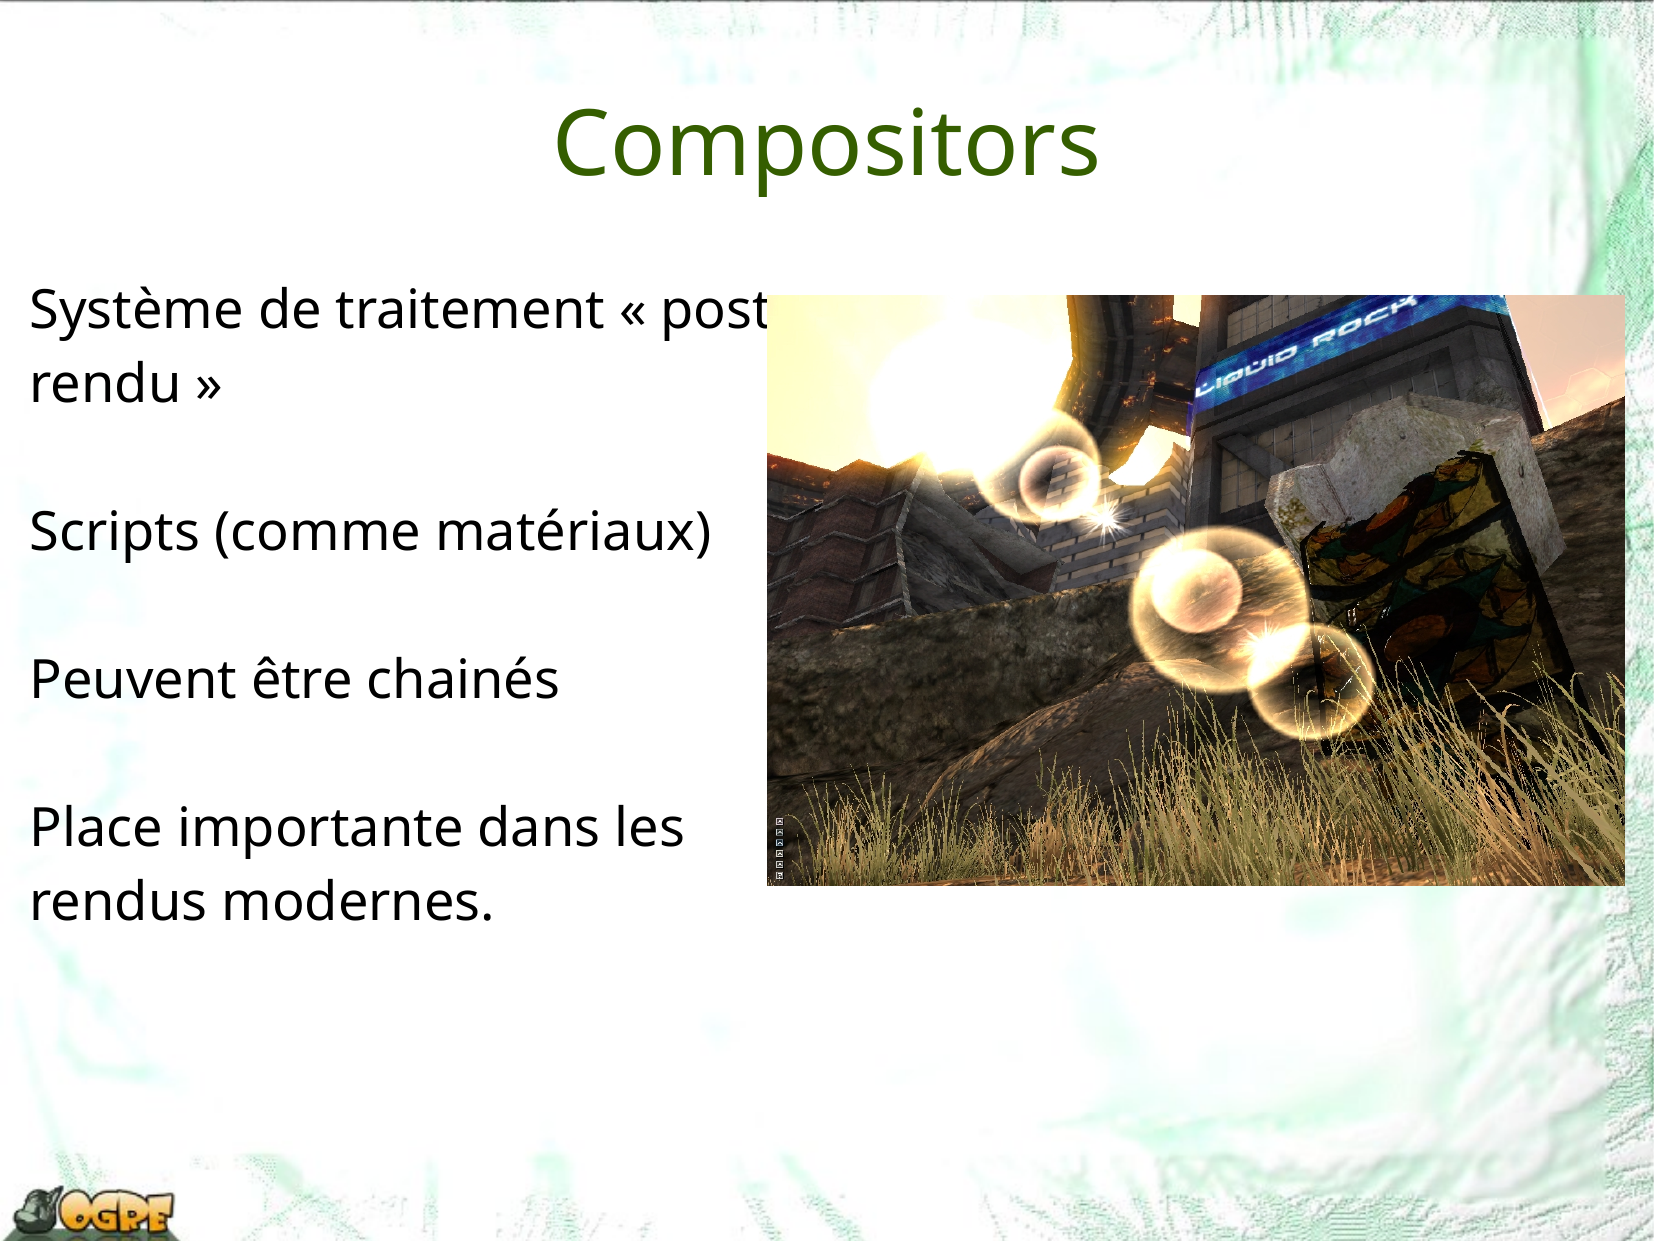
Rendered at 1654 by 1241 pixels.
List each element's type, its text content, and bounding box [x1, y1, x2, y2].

picture [0, 0, 1654, 1241]
text_box Compositors [88, 88, 1565, 192]
title Système de traitement « post rendu » Scripts (comme matériaux) Peuvent être chainés Place importante dans les rendus modernes. [29, 236, 827, 972]
